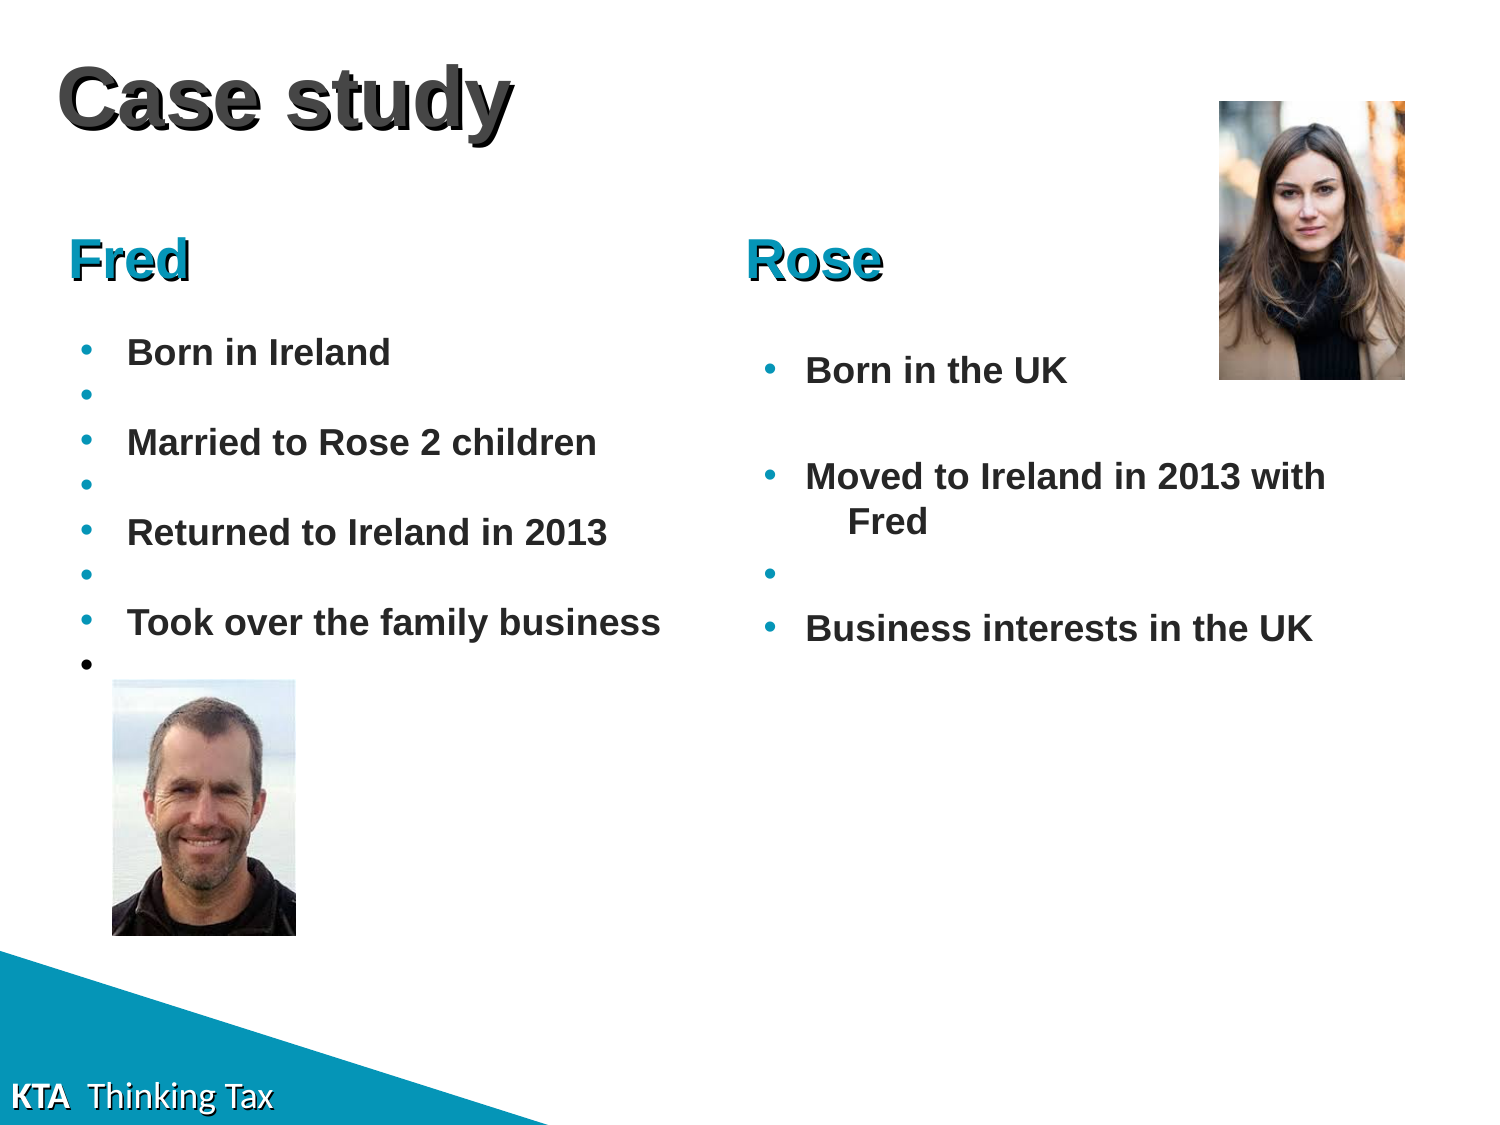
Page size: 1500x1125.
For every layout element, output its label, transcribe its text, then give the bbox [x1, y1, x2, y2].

picture [112, 785, 296, 936]
title Case study [41, 0, 1392, 187]
text_box Rose [712, 215, 1376, 294]
list Born in the UK Moved to Ireland in 2013 with Fred Business interests in the UK [712, 338, 1403, 825]
picture [1219, 101, 1405, 380]
text_box Fred [53, 215, 716, 320]
text_box Born in Ireland Married to Rose 2 children Returned to Ireland in 2013 Took over the family business [65, 320, 677, 785]
